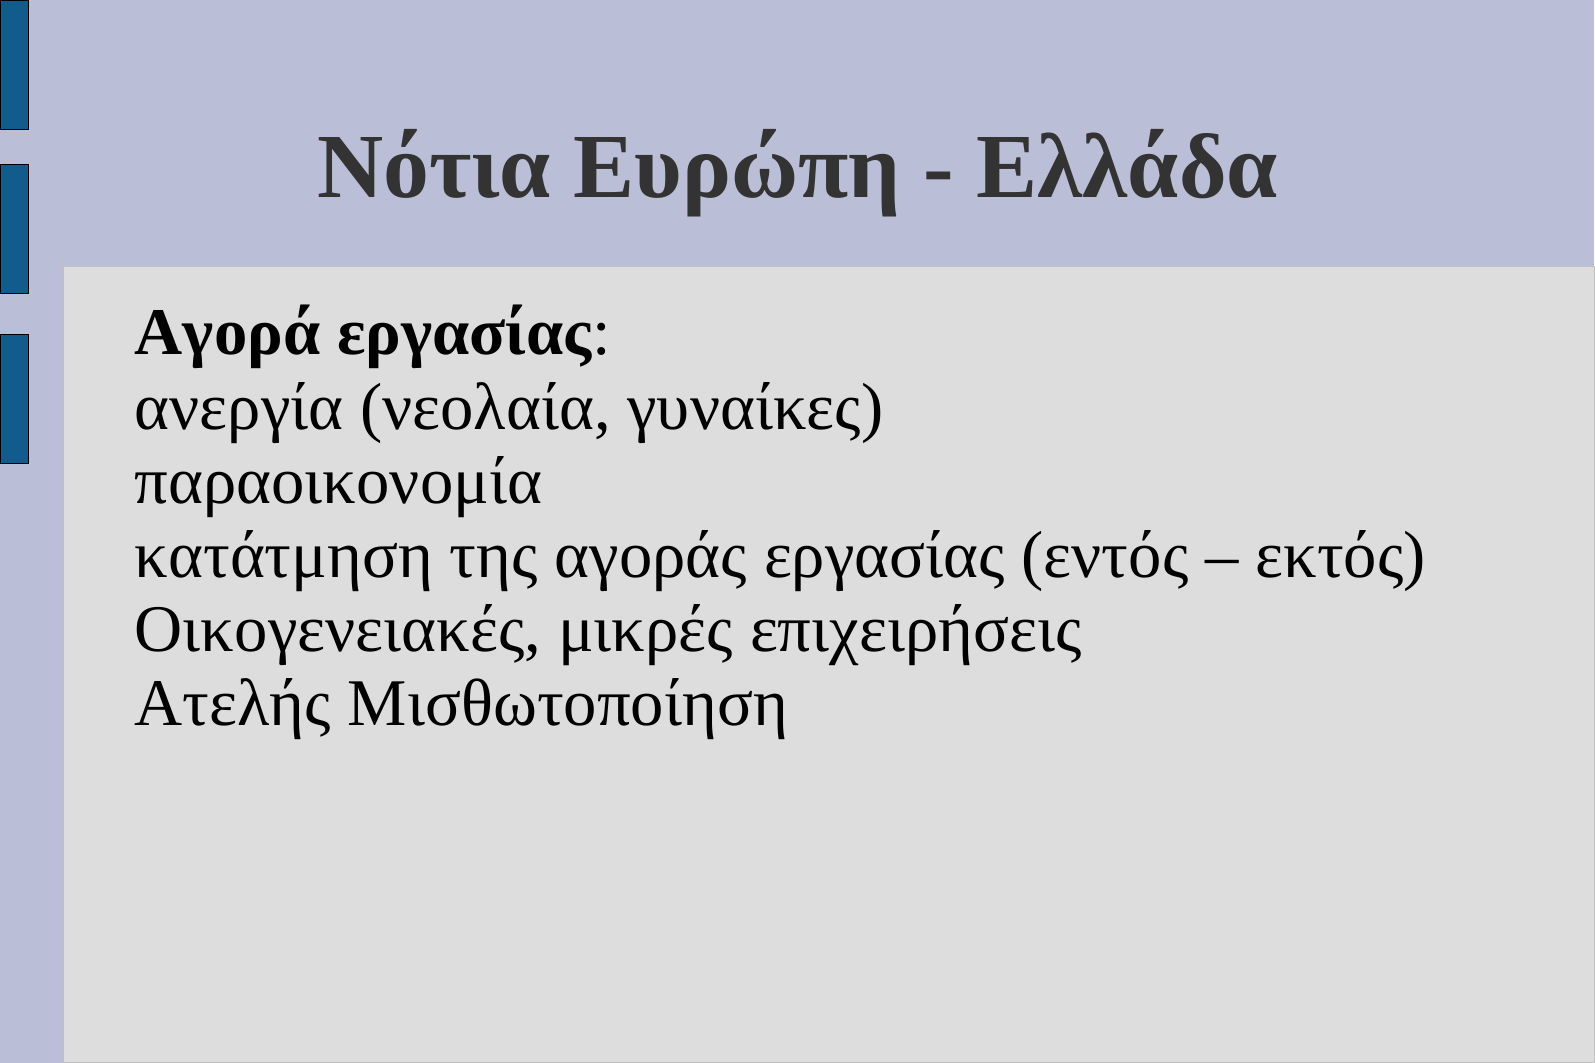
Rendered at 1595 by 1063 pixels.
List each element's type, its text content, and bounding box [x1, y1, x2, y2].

title Νότια Ευρώπη - Ελλάδα [117, 85, 1479, 249]
list Αγορά εργασίας: ανεργία (νεολαία, γυναίκες) παραοικονομία κατάτμηση της αγοράς εργασίας (εντός – εκτός) Οικογενειακές, μικρές επιχειρήσεις Ατελής Μισθωτοποίηση [117, 295, 1479, 951]
